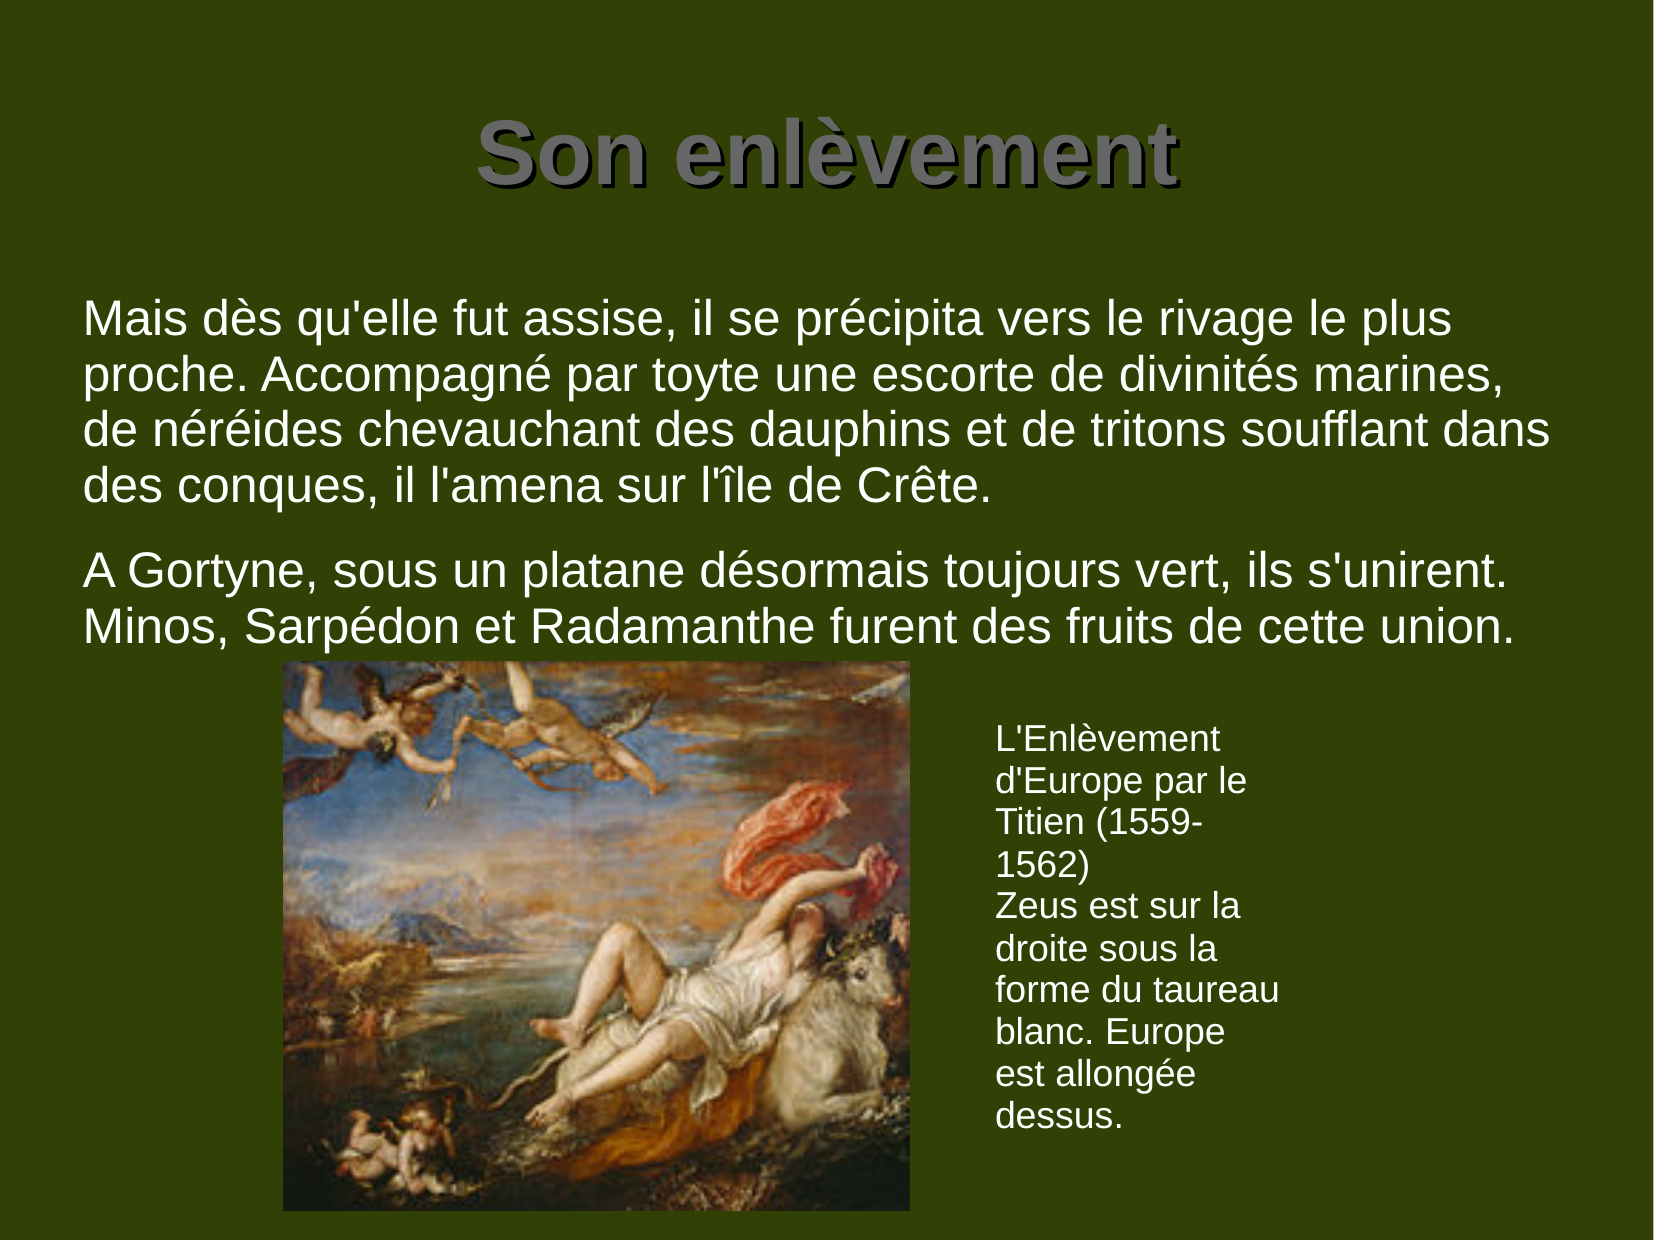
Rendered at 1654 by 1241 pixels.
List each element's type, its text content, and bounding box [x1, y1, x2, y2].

title Son enlèvement [82, 49, 1571, 257]
text_box L'Enlèvement d'Europe par le Titien (1559-1562) Zeus est sur la droite sous la forme du taureau blanc. Europe est allongée dessus. [980, 709, 1300, 1146]
list Mais dès qu'elle fut assise, il se précipita vers le rivage le plus proche. Accompagné par toyte une escorte de divinités marines, de néréides chevauchant des dauphins et de tritons soufflant dans des conques, il l'amena sur l'île de Crête. A Gortyne, sous un platane désormais toujours vert, ils s'unirent. Minos, Sarpédon et Radamanthe furent des fruits de cette union. [82, 290, 1571, 686]
picture [283, 661, 910, 1211]
